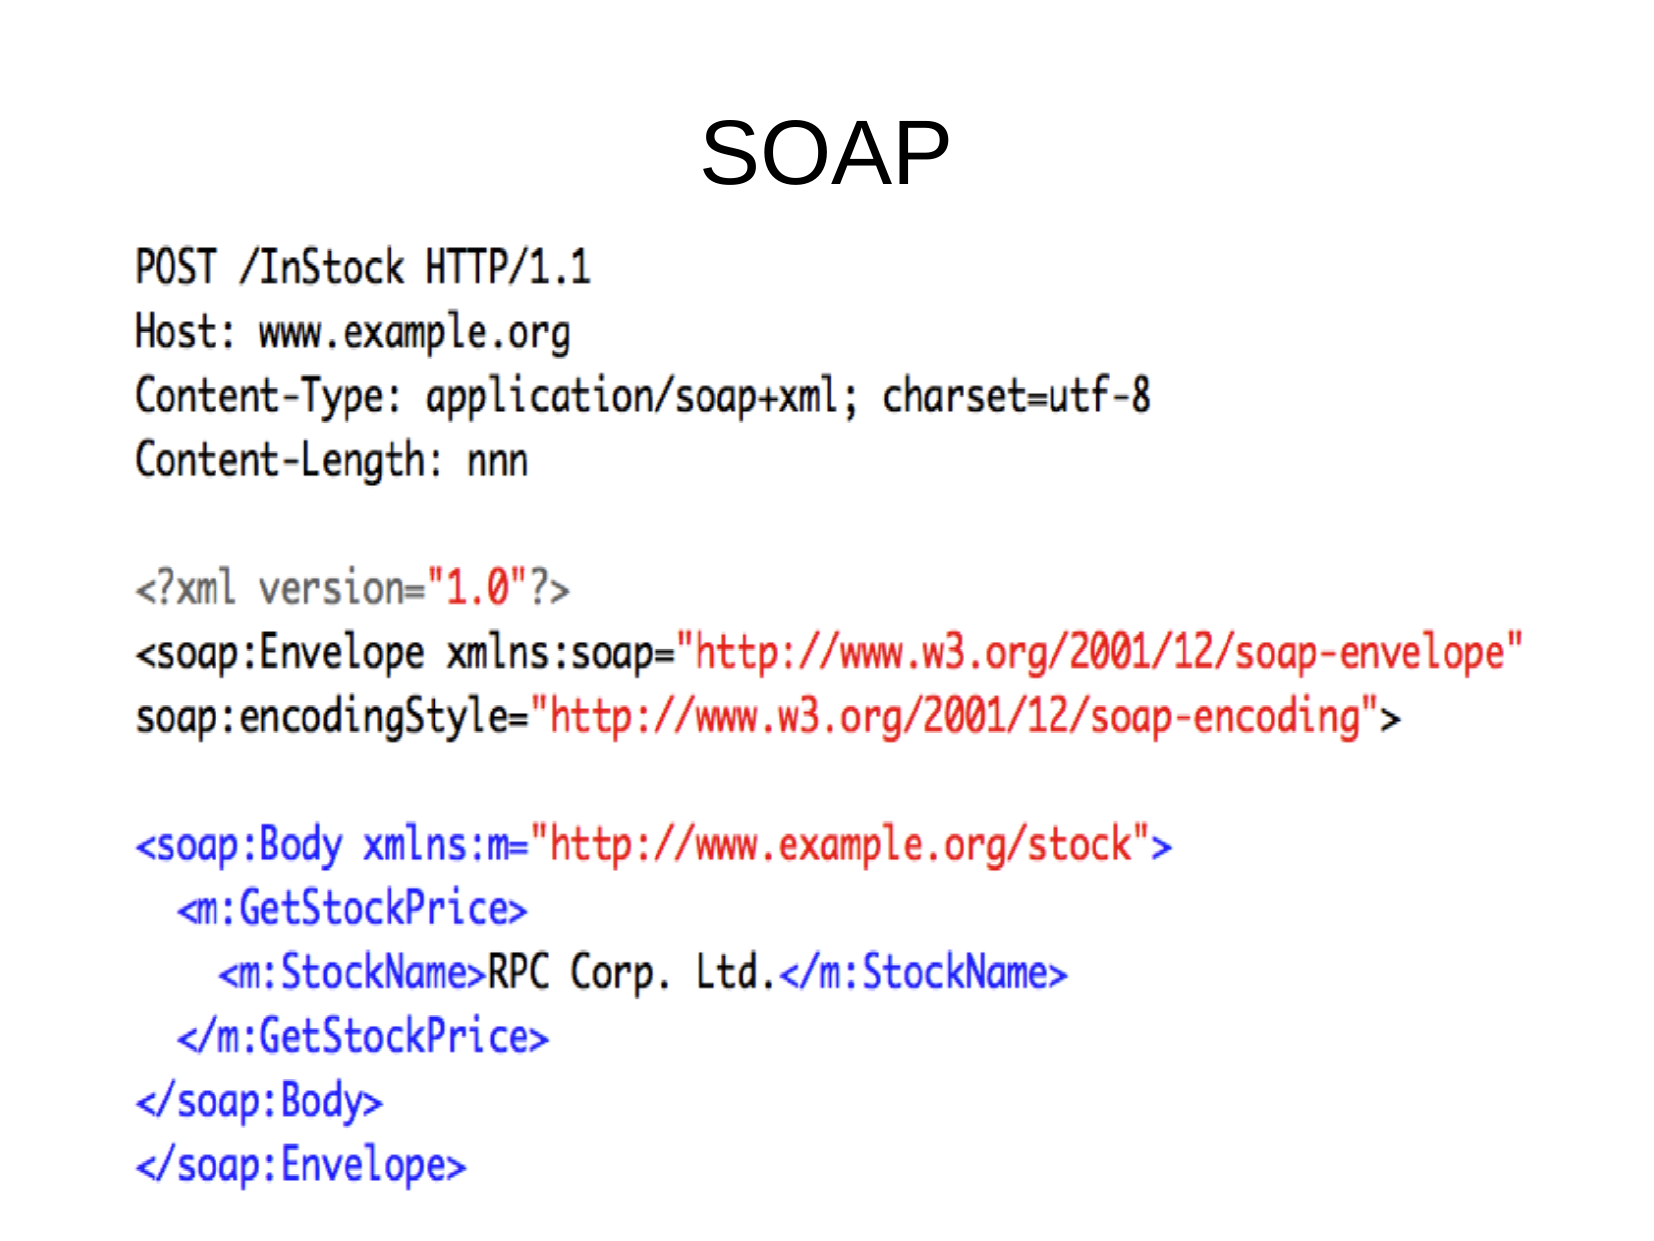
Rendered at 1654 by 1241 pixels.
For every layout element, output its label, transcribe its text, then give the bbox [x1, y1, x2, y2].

picture [128, 242, 1536, 1214]
title SOAP [82, 49, 1571, 257]
